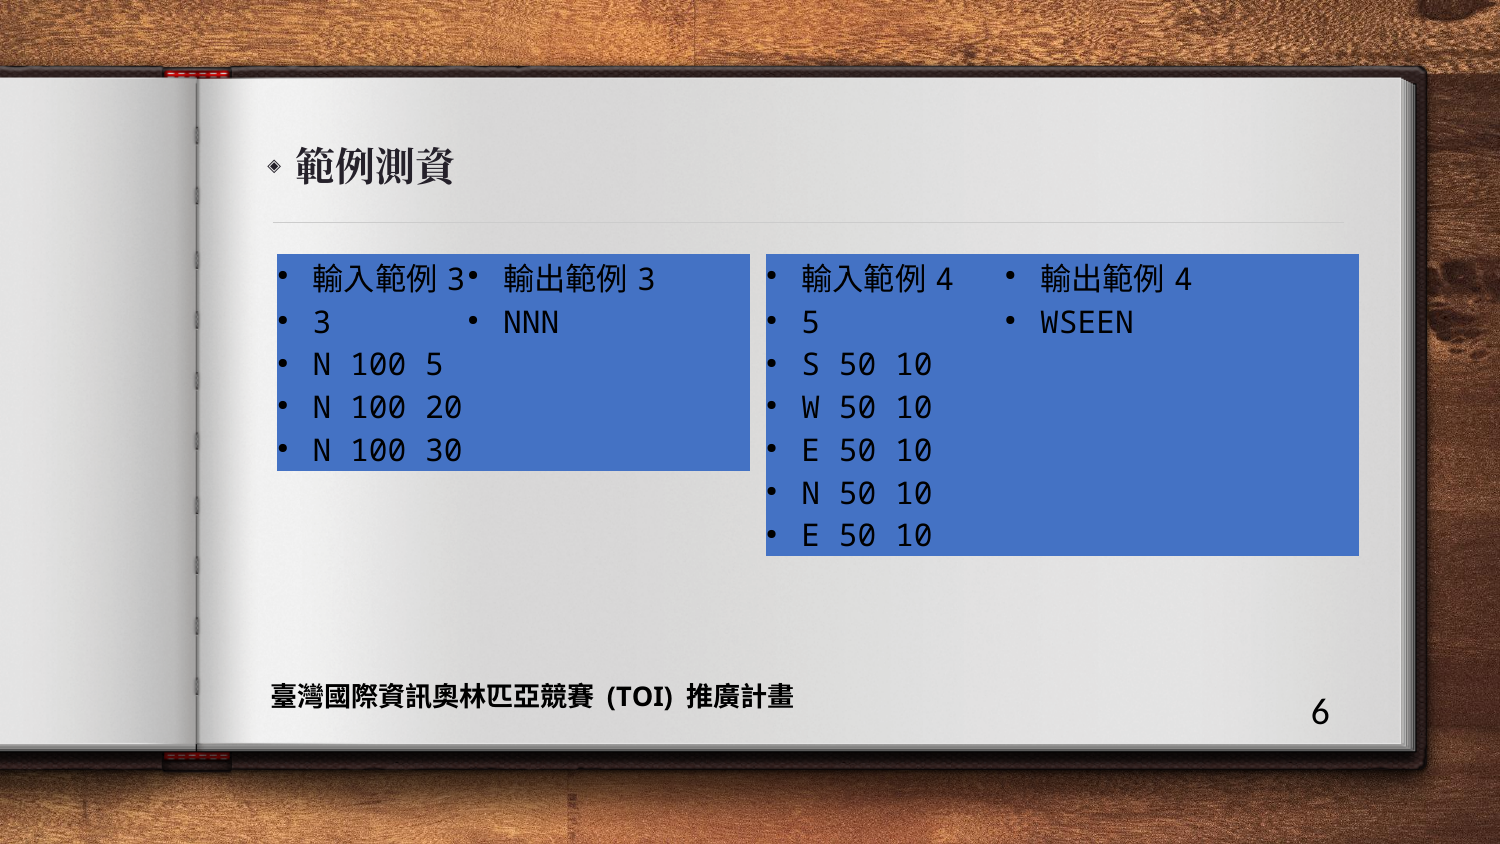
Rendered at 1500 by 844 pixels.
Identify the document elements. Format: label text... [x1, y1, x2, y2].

table_header 輸入範例4 5 S 50 10 W 50 10 E 50 10 N 50 10 E 50 10 [766, 254, 1005, 556]
table_header 輸入範例3 3 N 100 5 N 100 20 N 100 30 [277, 254, 468, 471]
table_header 輸出範例3 NNN [468, 254, 750, 471]
list 範例測資 [252, 126, 1194, 205]
text_box 5 [1295, 672, 1386, 737]
table_header 輸出範例4 WSEEN [1005, 254, 1359, 556]
